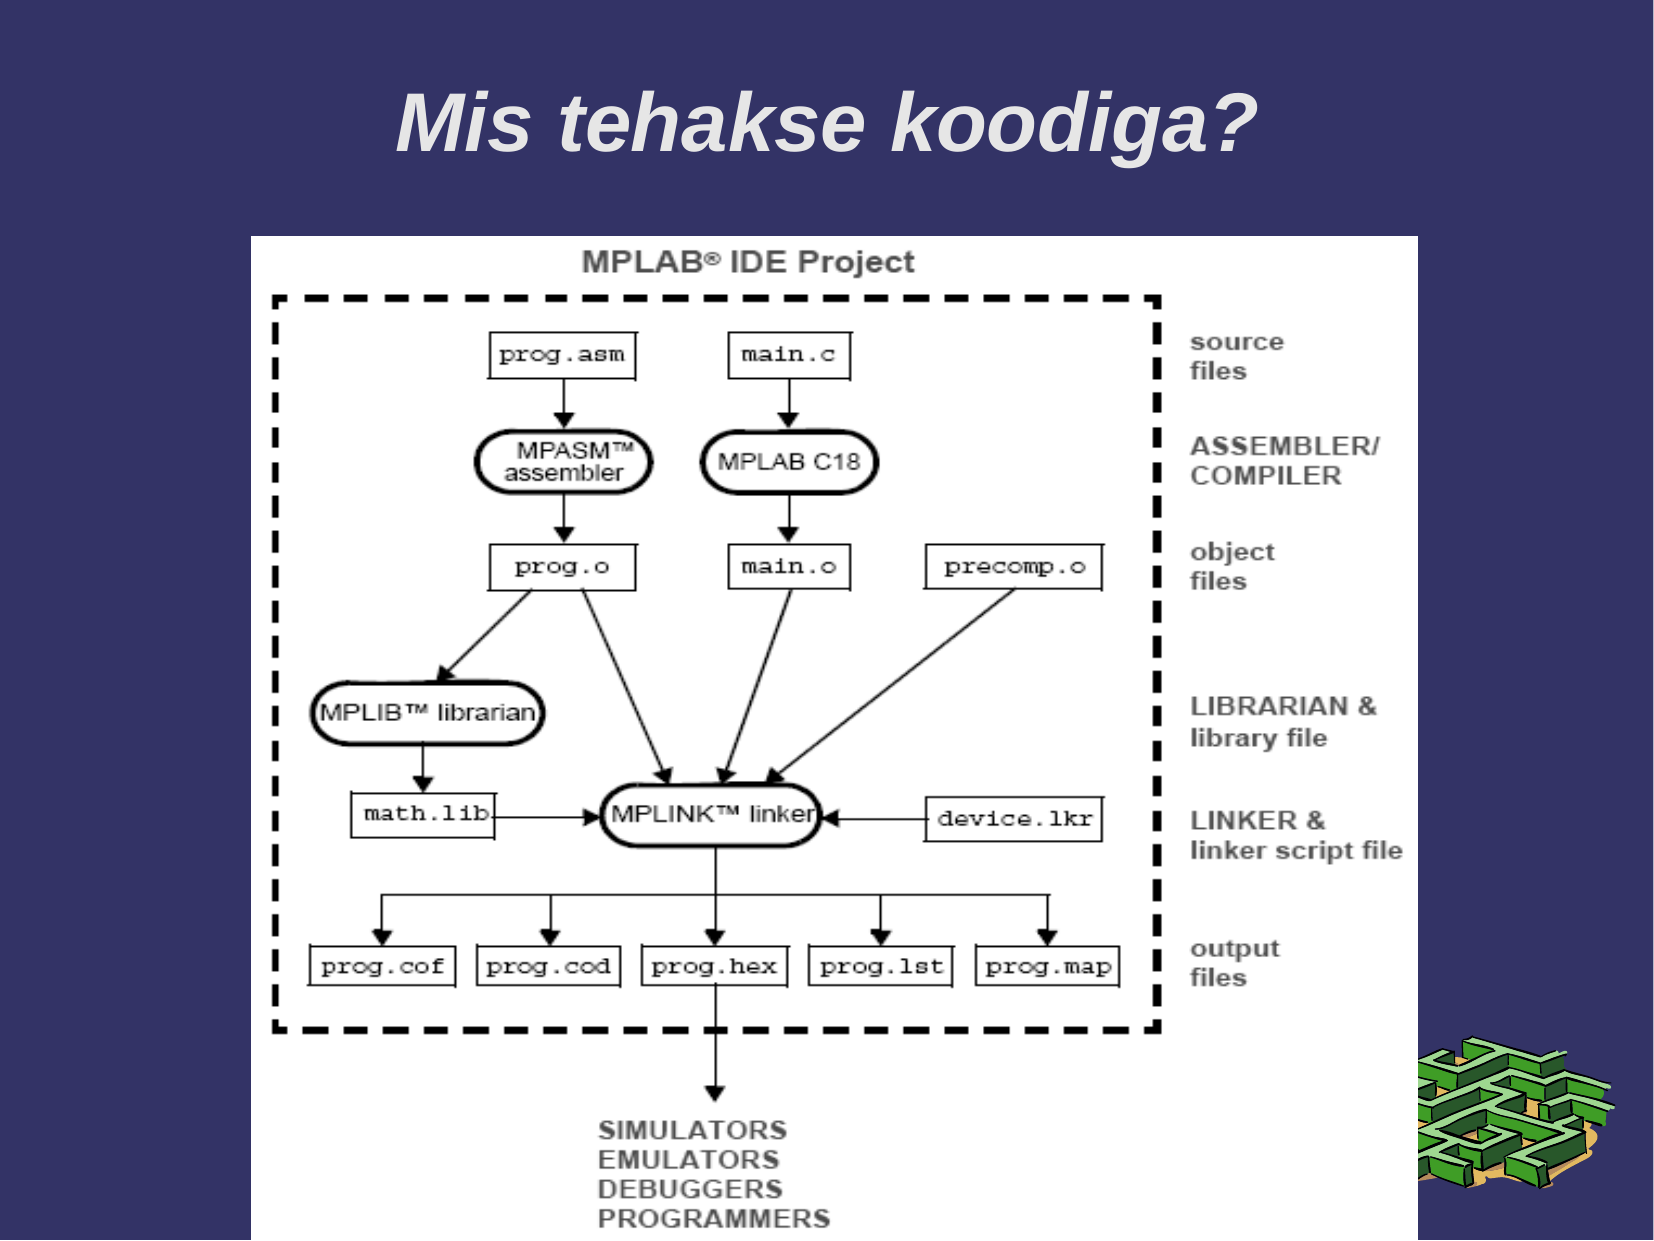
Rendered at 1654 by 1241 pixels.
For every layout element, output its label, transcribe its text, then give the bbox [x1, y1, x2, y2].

picture [251, 236, 1418, 1241]
title Mis tehakse koodiga? [121, 19, 1534, 227]
